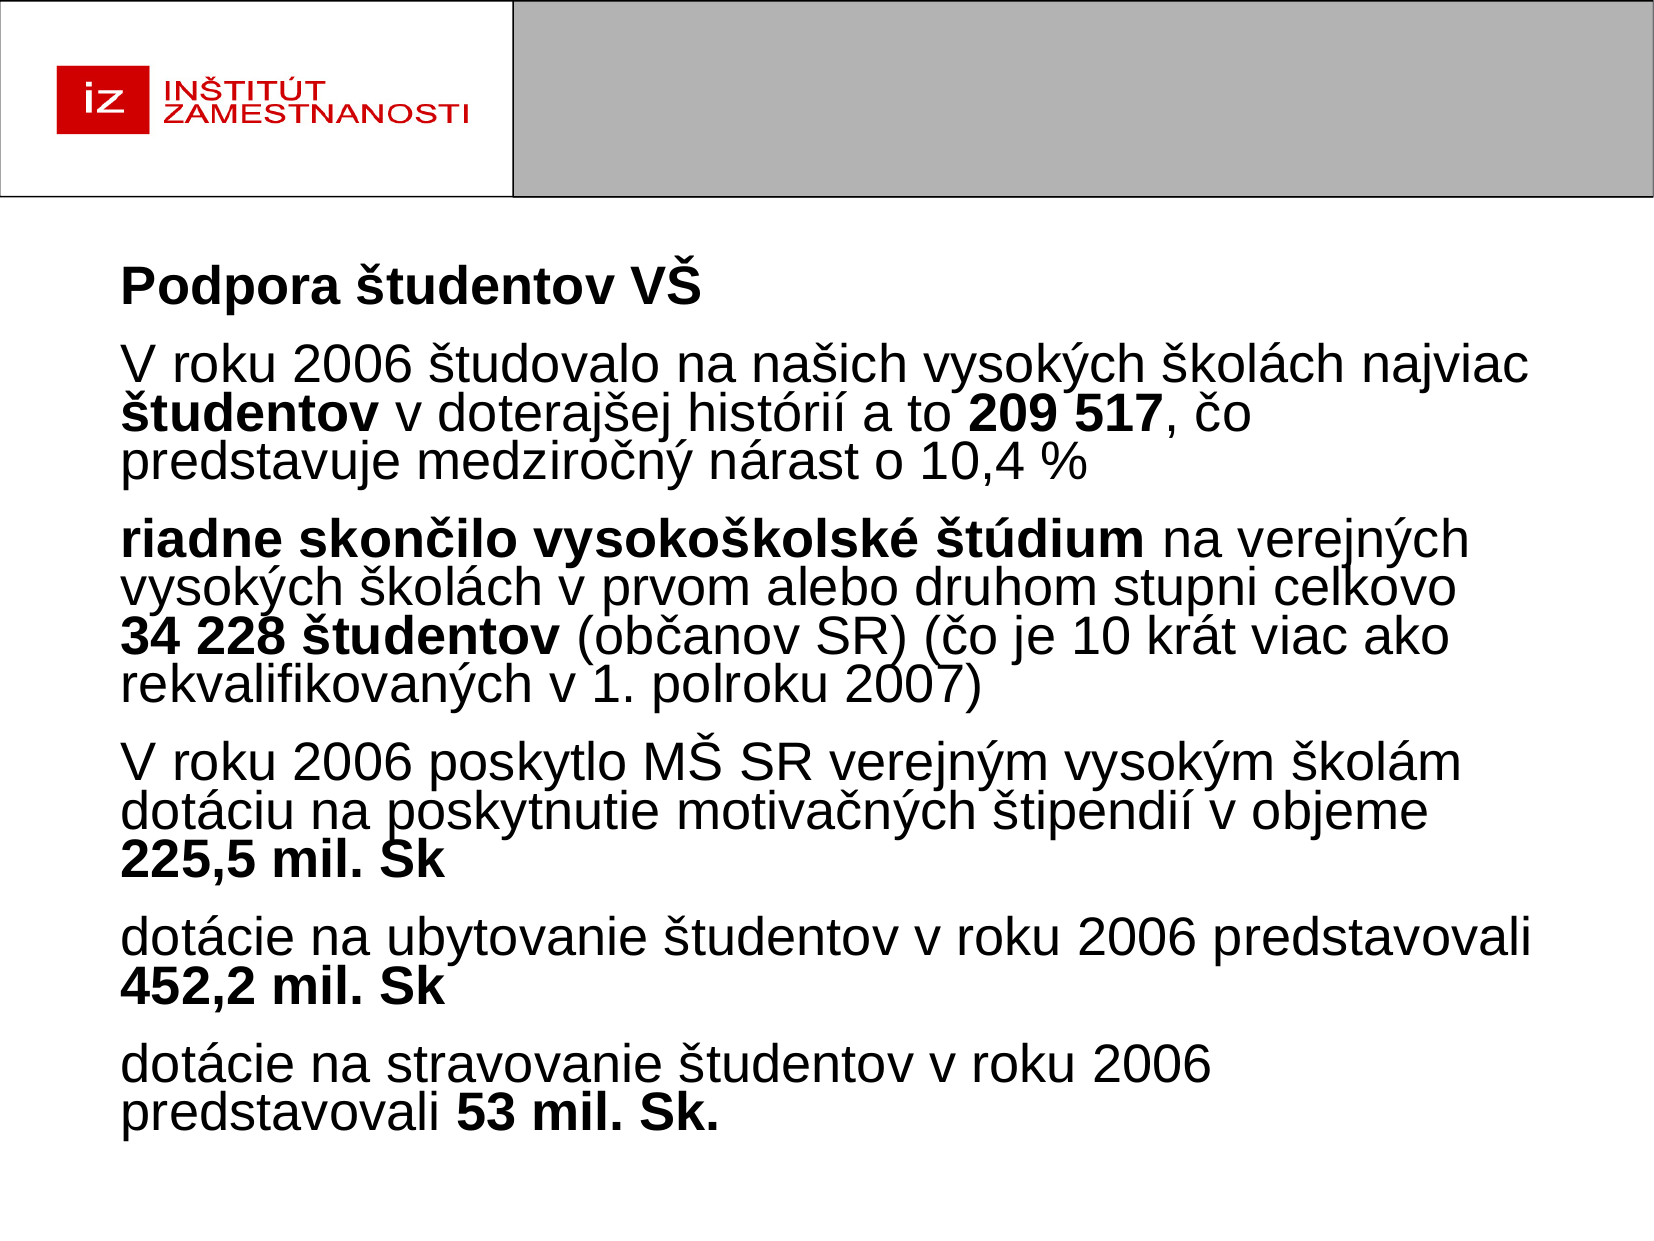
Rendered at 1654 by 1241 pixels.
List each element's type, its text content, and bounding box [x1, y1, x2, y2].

list Podpora študentov VŠ V roku 2006 študovalo na našich vysokých školách najviac študentov v doterajšej histórií a to 209 517, čo predstavuje medziročný nárast o 10,4 % riadne skončilo vysokoškolské štúdium na verejných vysokých školách v prvom alebo druhom stupni celkovo 34 228 študentov (občanov SR) (čo je 10 krát viac ako rekvalifikovaných v 1. polroku 2007) V roku 2006 poskytlo MŠ SR verejným vysokým školám dotáciu na poskytnutie motivačných štipendií v objeme 225,5 mil. Sk dotácie na ubytovanie študentov v roku 2006 predstavovali 452,2 mil. Sk dotácie na stravovanie študentov v roku 2006 predstavovali 53 mil. Sk. [120, 265, 1536, 1184]
picture [5, 6, 513, 190]
text_box [0, 0, 1654, 197]
